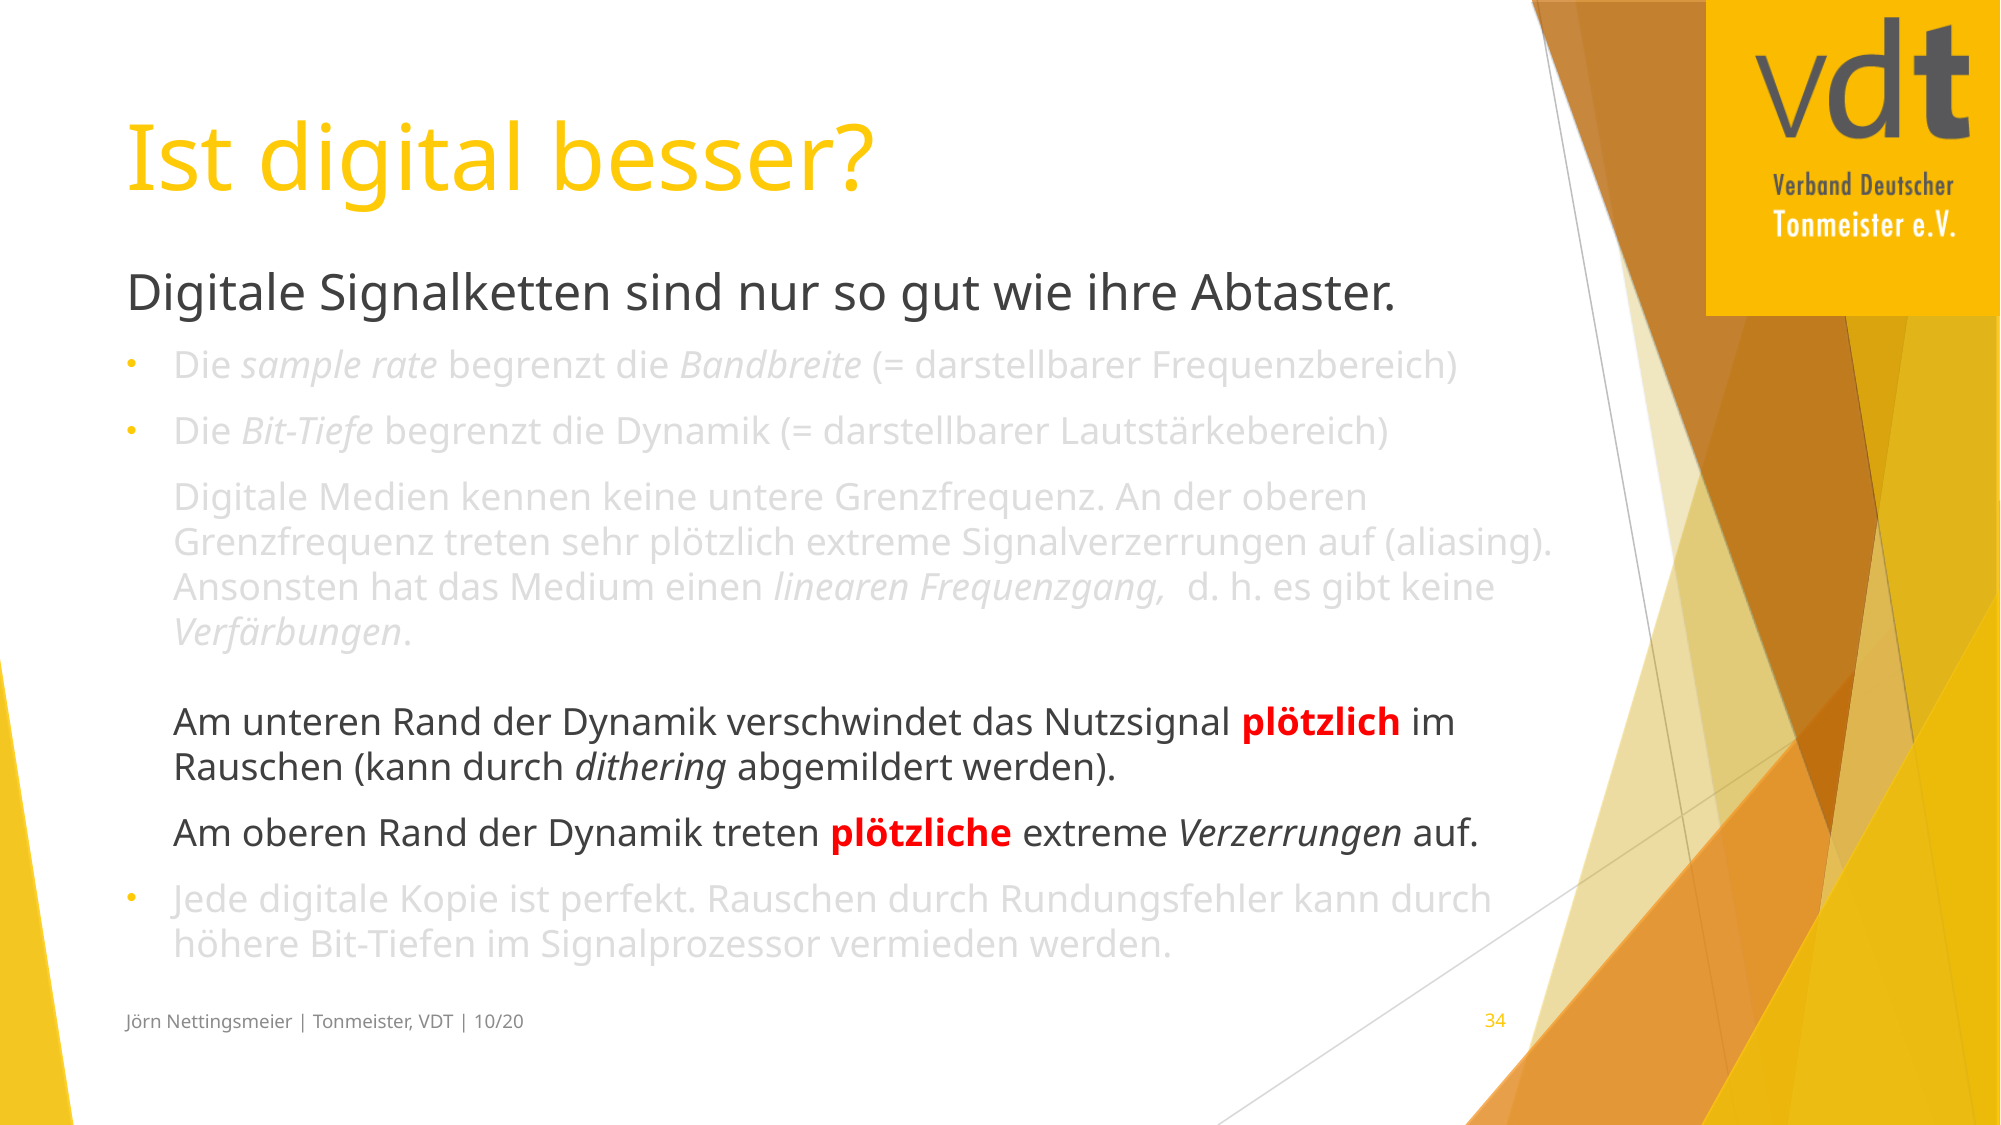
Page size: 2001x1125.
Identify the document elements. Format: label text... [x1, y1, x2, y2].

text_box Jörn Nettingsmeier | Tonmeister, VDT | 10/20 [111, 991, 1145, 1051]
list Digitale Signalketten sind nur so gut wie ihre Abtaster. Die sample rate begrenzt die Bandbreite (= darstellbarer Frequenzbereich) Die Bit-Tiefe begrenzt die Dynamik (= darstellbarer Lautstärkebereich) Digitale Medien kennen keine untere Grenzfrequenz. An der oberen Grenzfrequenz treten sehr plötzlich extreme Signalverzerrungen auf (aliasing). Ansonsten hat das Medium einen linearen Frequenzgang, d. h. es gibt keine Verfärbungen. Am unteren Rand der Dynamik verschwindet das Nutzsignal plötzlich im Rauschen (kann durch dithering abgemildert werden). Am oberen Rand der Dynamik treten plötzliche extreme Verzerrungen auf. Jede digitale Kopie ist perfekt. Rauschen durch Rundungsfehler kann durch höhere Bit-Tiefen im Signalprozessor vermieden werden. [111, 365, 1613, 860]
title Ist digital besser? [111, 79, 1522, 230]
picture [1706, 0, 2000, 316]
slide_number <number> [1409, 991, 1522, 1051]
